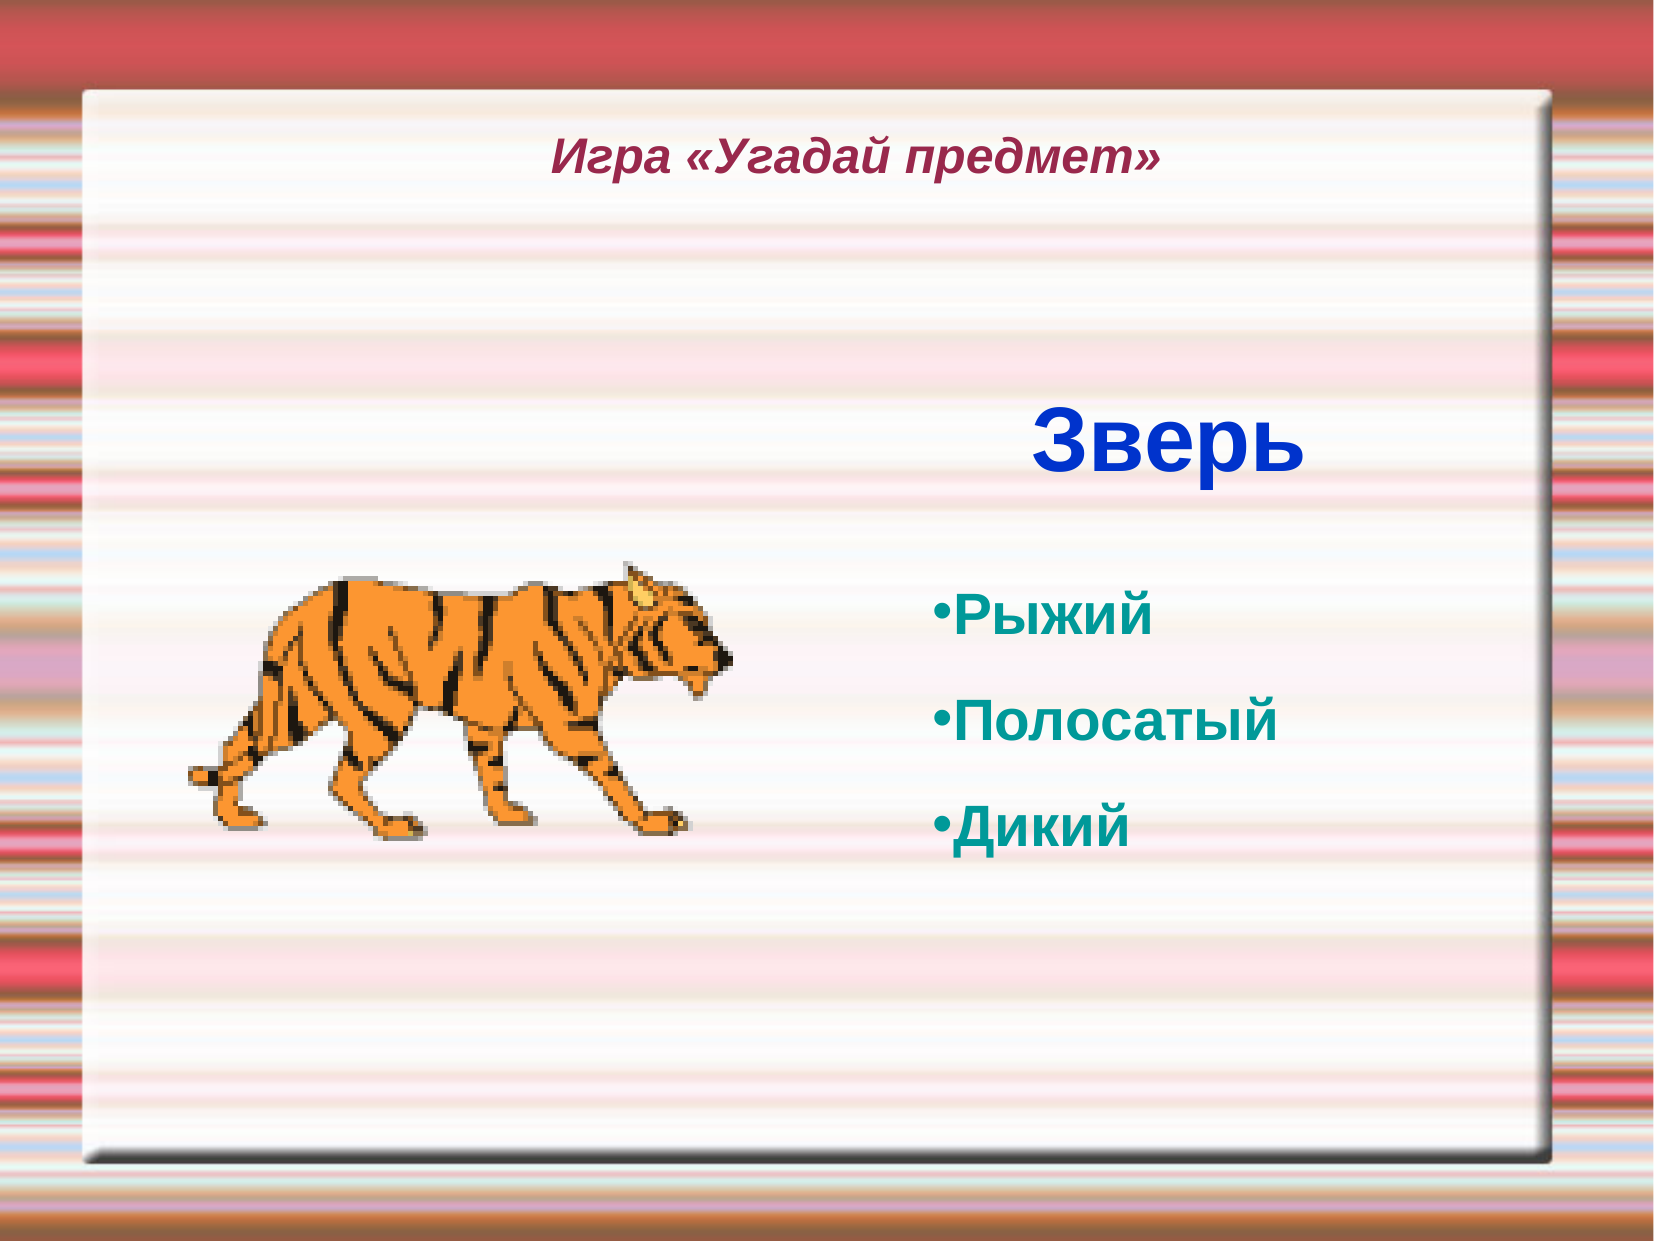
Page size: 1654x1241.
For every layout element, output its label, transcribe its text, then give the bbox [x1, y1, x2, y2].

text_box Рыжий Полосатый Дикий [918, 568, 1531, 867]
picture [0, 0, 1654, 1241]
text_box Зверь [943, 372, 1396, 498]
title Игра «Угадай предмет» [82, 49, 1571, 257]
